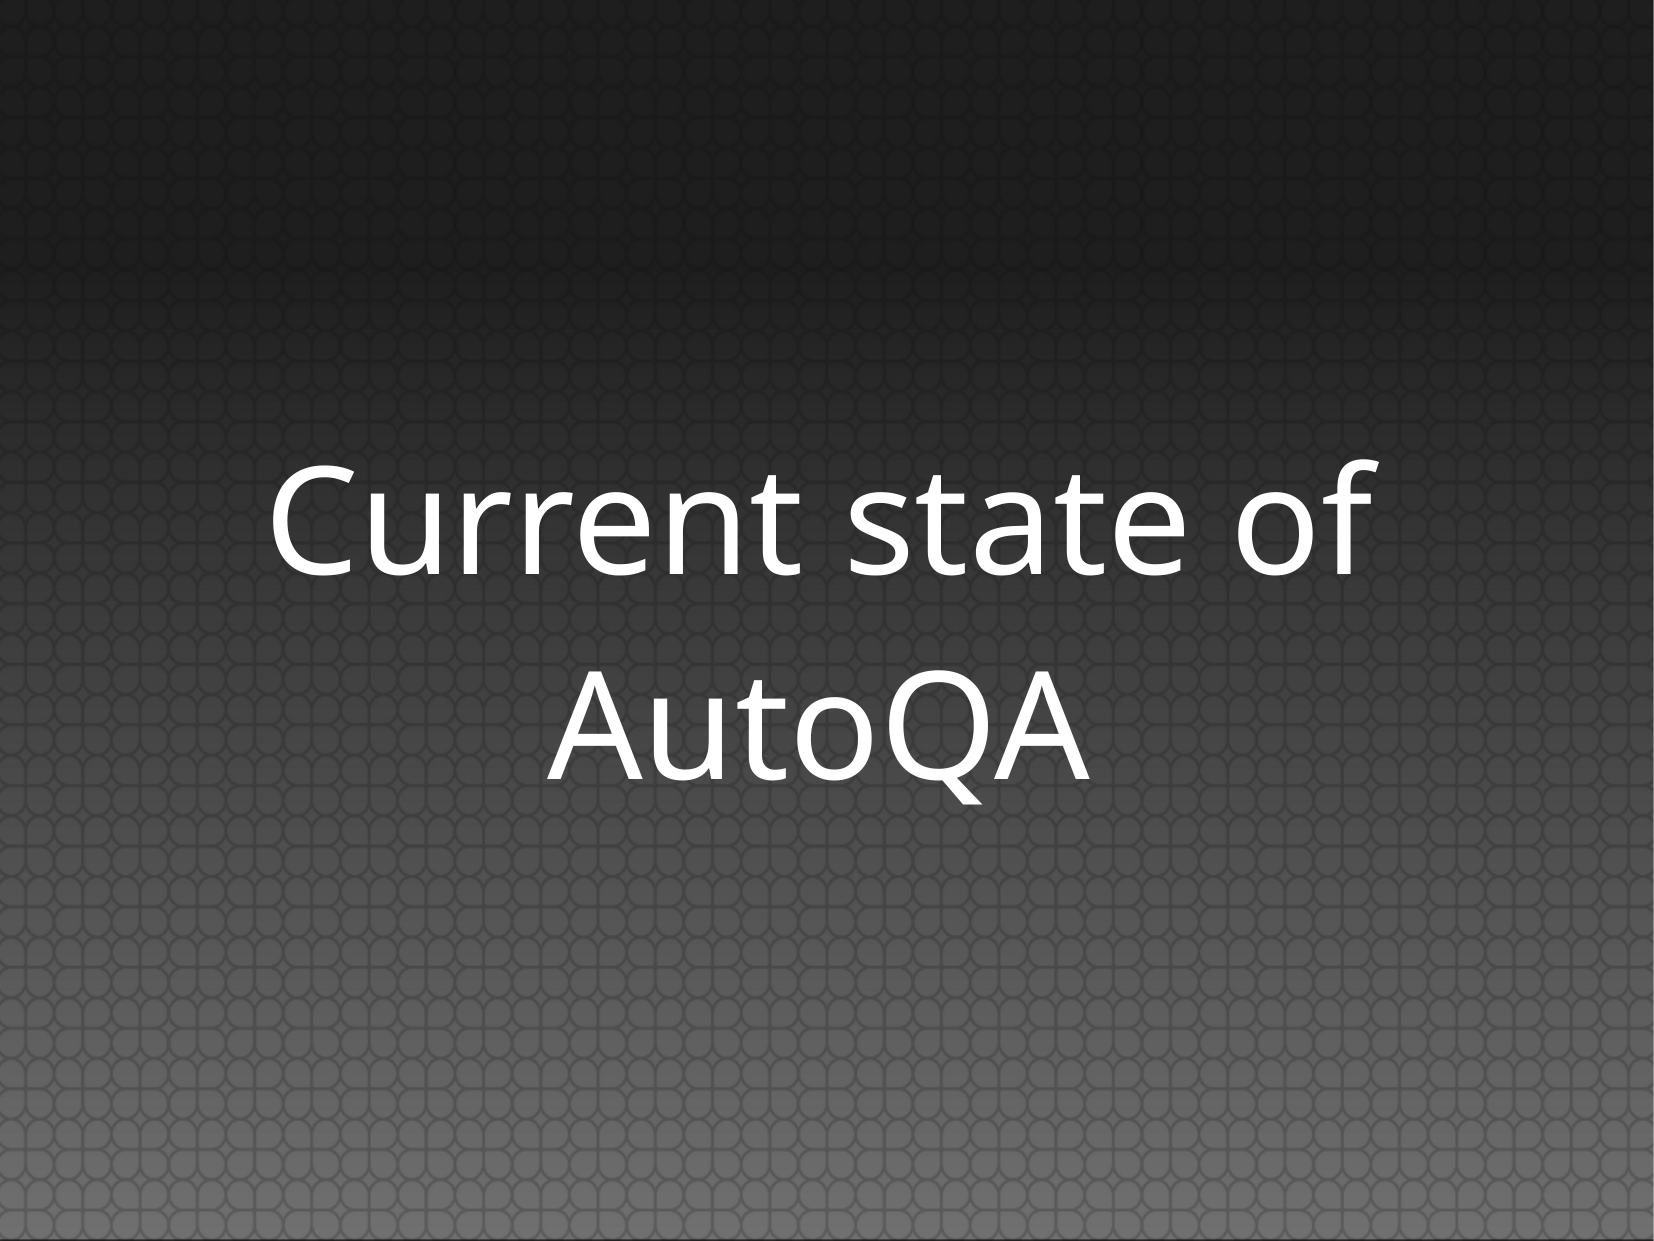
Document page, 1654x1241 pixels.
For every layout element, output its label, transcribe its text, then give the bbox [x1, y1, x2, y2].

picture [0, 0, 1654, 1241]
title Current state of AutoQA [75, 451, 1564, 787]
